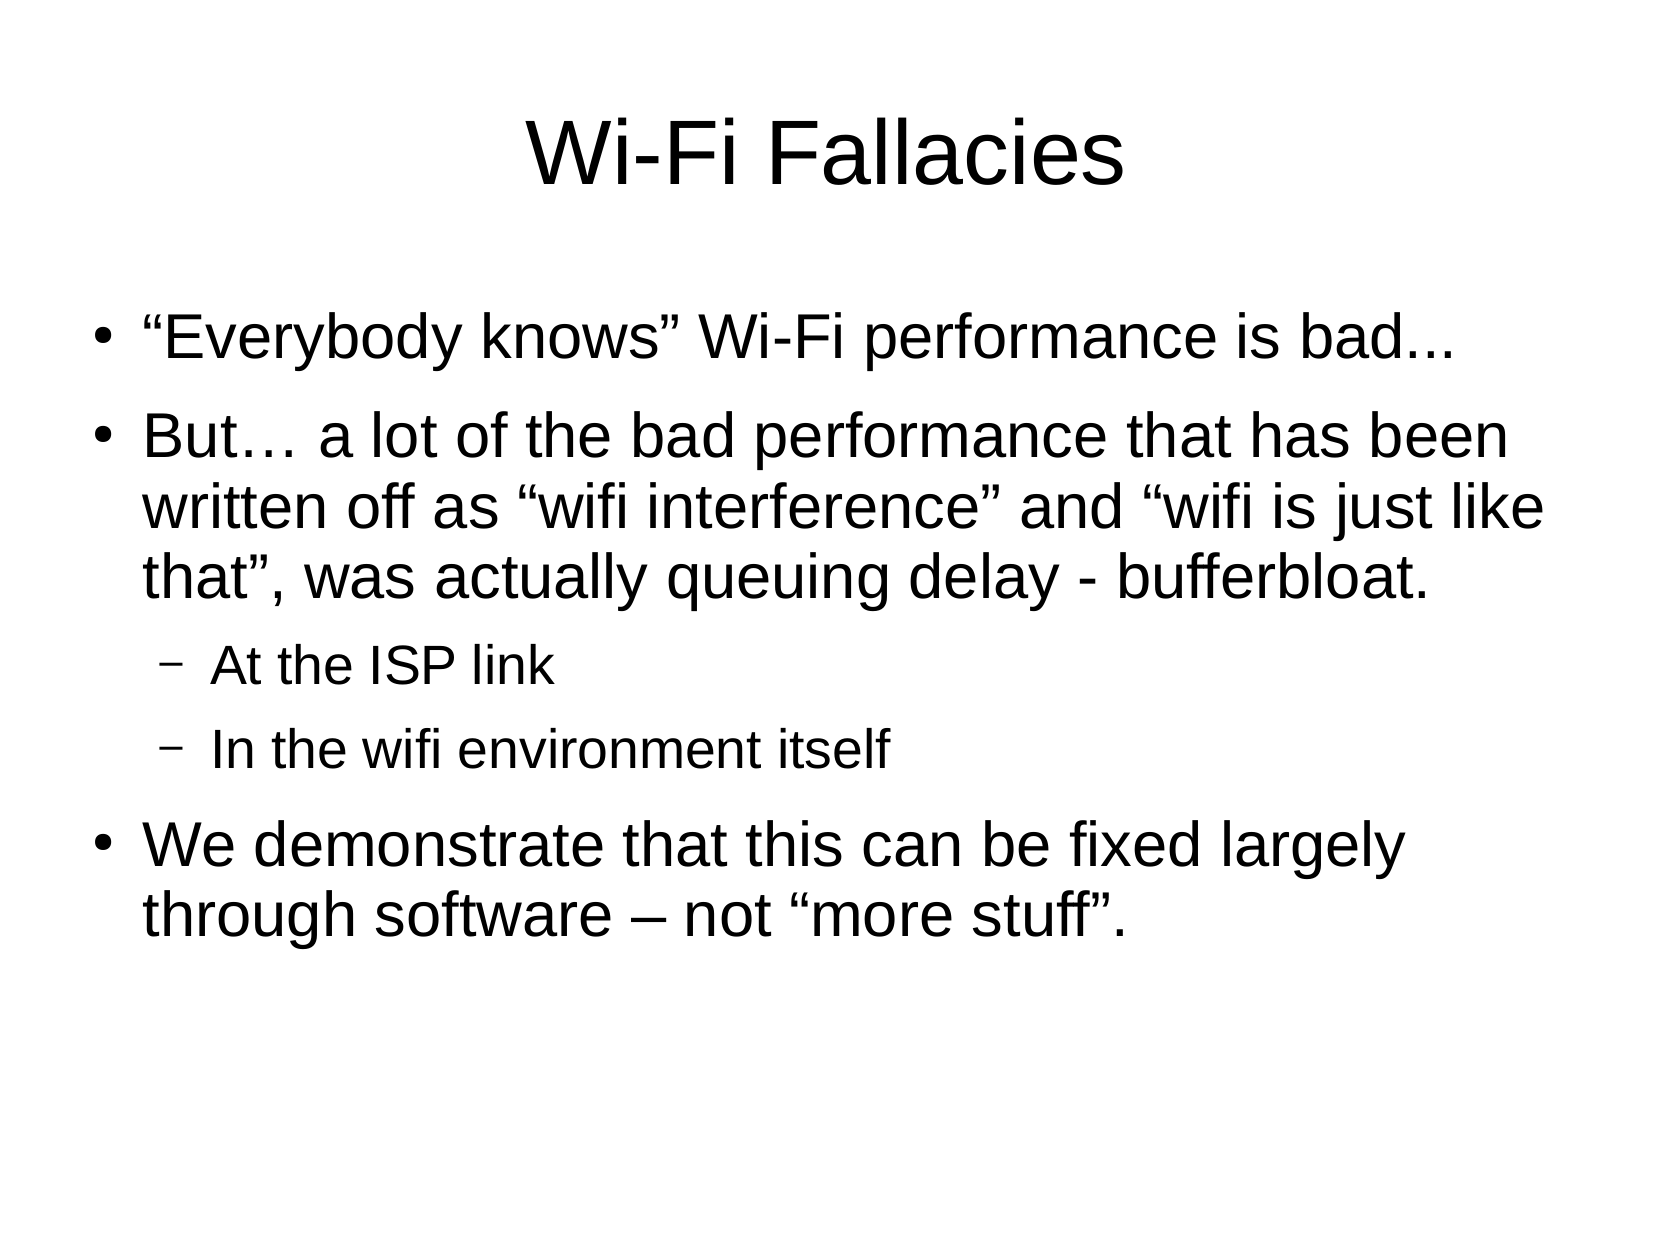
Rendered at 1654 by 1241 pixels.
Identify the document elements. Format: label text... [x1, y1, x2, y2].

list “Everybody knows” Wi-Fi performance is bad... But… a lot of the bad performance that has been written off as “wifi interference” and “wifi is just like that”, was actually queuing delay - bufferbloat. At the ISP link In the wifi environment itself We demonstrate that this can be fixed largely through software – not “more stuff”. [75, 301, 1564, 1021]
title Wi-Fi Fallacies [82, 49, 1571, 257]
